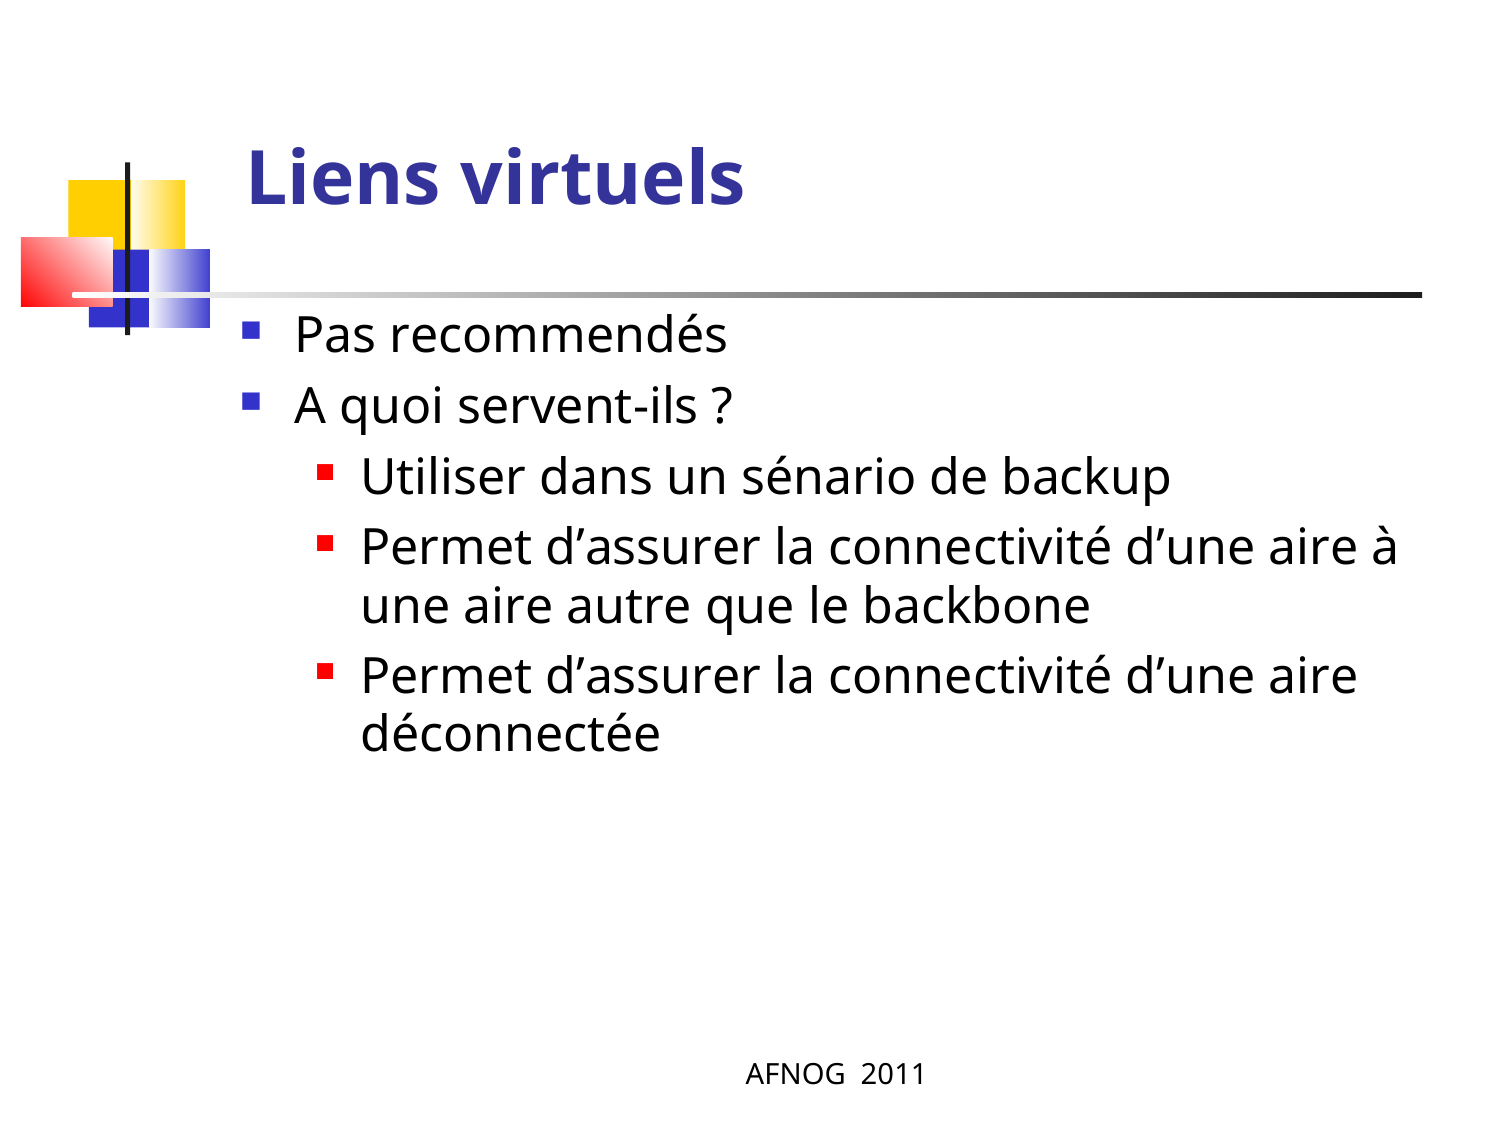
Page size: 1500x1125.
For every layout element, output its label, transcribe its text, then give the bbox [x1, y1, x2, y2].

list Pas recommendés A quoi servent-ils ? Utiliser dans un sénario de backup Permet d’assurer la connectivité d’une aire à une aire autre que le backbone Permet d’assurer la connectivité d’une aire déconnectée [224, 298, 1459, 985]
title Liens virtuels [230, 95, 1306, 231]
text_box AFNOG 2011 [599, 1024, 1074, 1099]
